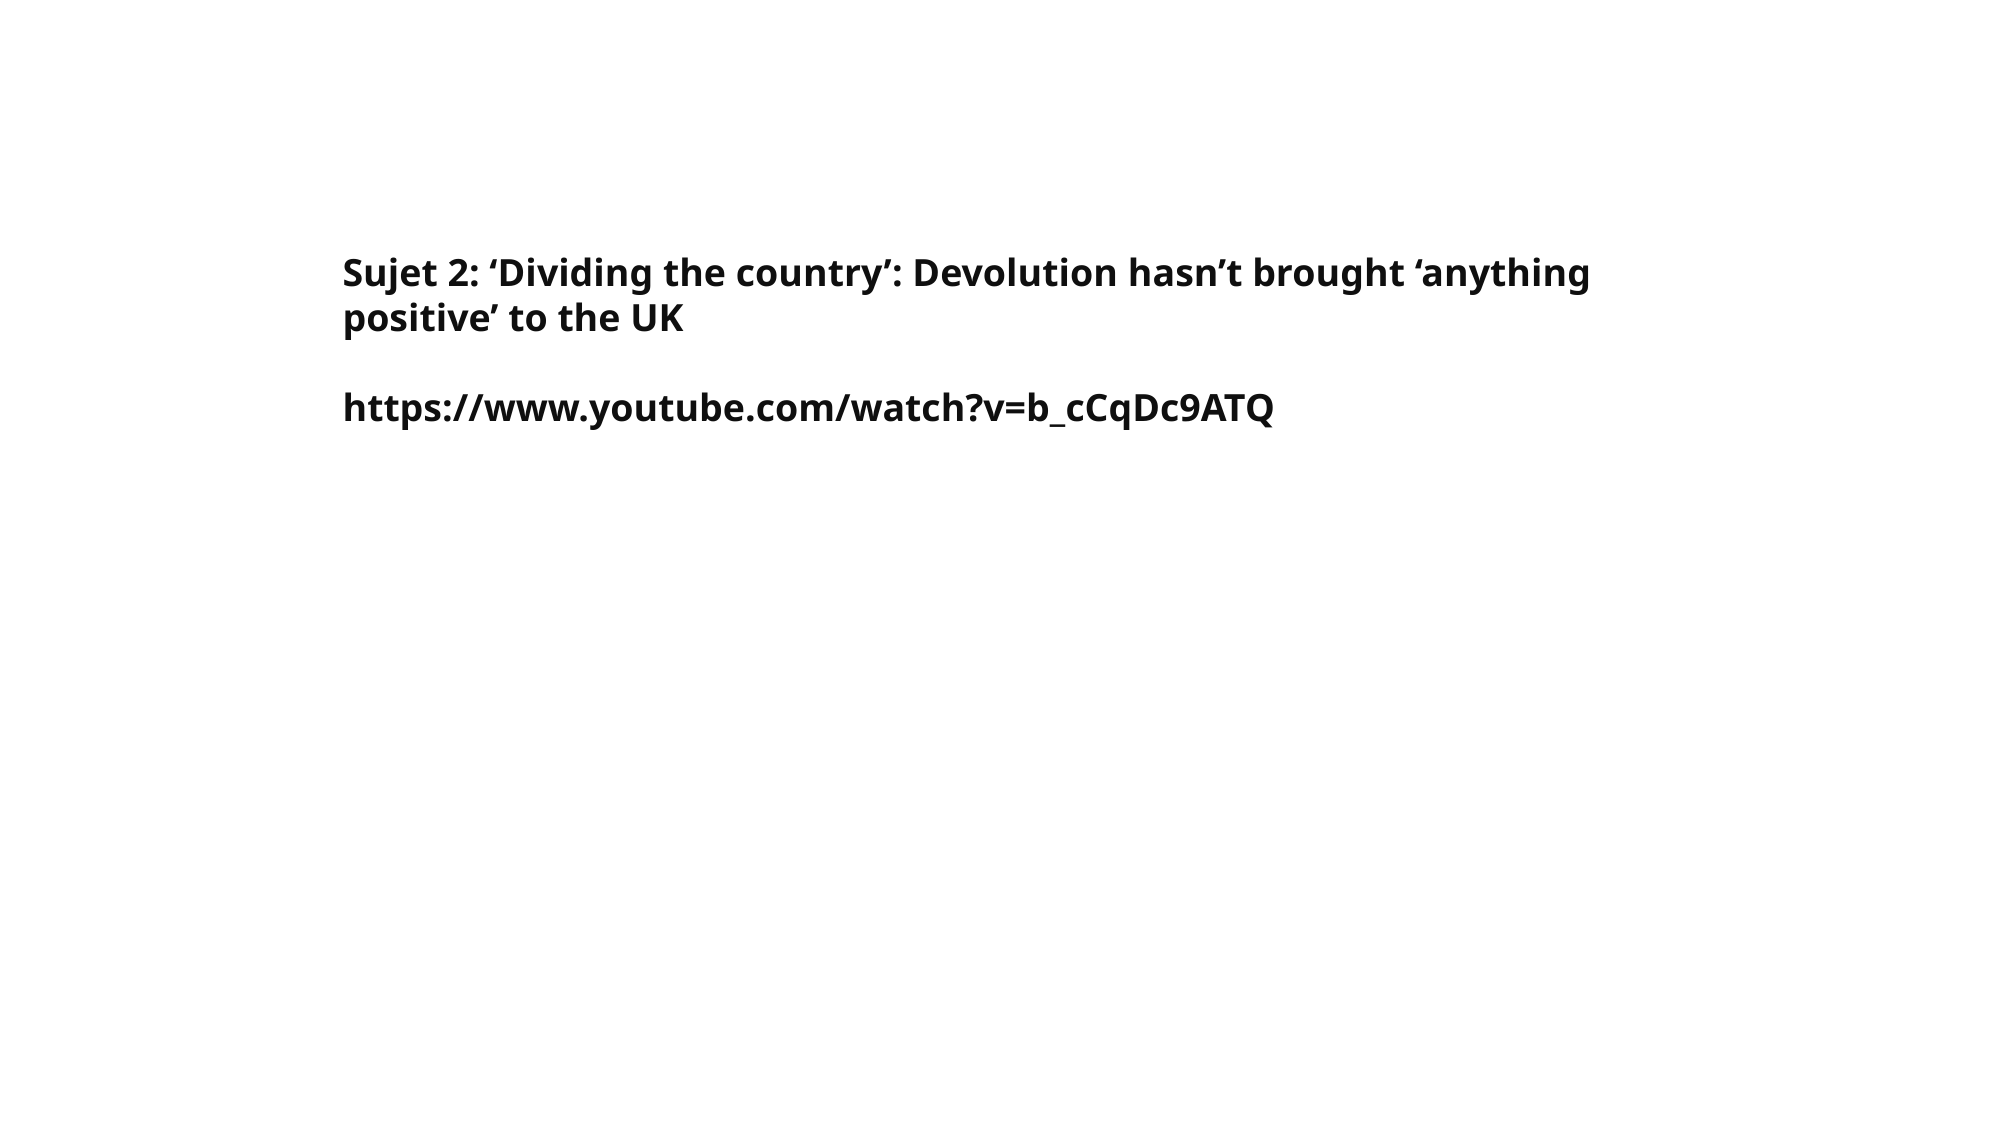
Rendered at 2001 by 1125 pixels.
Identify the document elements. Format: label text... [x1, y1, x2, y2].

text_box Sujet 2: ‘Dividing the country’: Devolution hasn’t brought ‘anything positive’ to the UK https://www.youtube.com/watch?v=b_cCqDc9ATQ [327, 241, 1680, 484]
